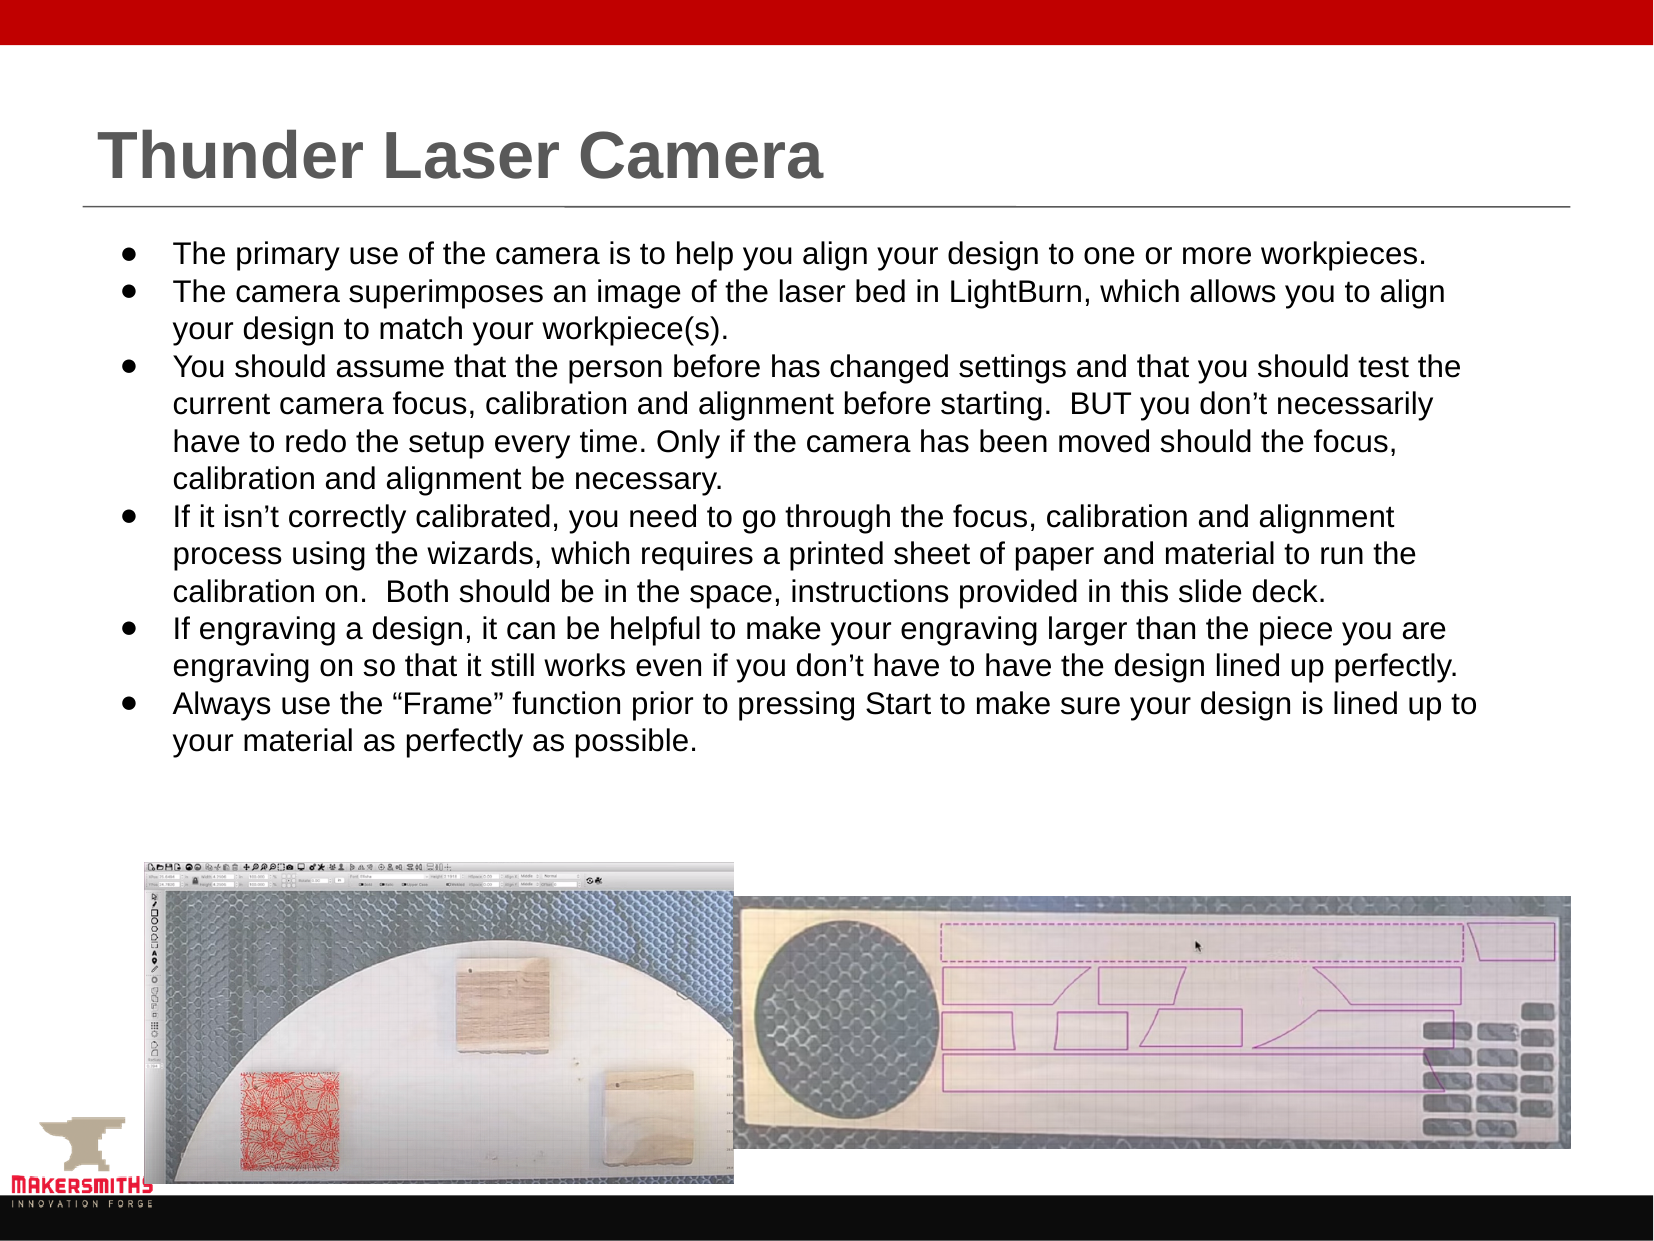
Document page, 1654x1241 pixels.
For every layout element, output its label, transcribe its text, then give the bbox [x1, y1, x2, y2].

picture [5, 862, 1571, 1216]
text_box The primary use of the camera is to help you align your design to one or more workpieces. The camera superimposes an image of the laser bed in LightBurn, which allows you to align your design to match your workpiece(s). You should assume that the person before has changed settings and that you should test the current camera focus, calibration and alignment before starting. BUT you don’t necessarily have to redo the setup every time. Only if the camera has been moved should the focus, calibration and alignment be necessary. If it isn’t correctly calibrated, you need to go through the focus, calibration and alignment process using the wizards, which requires a printed sheet of paper and material to run the calibration on. Both should be in the space, instructions provided in this slide deck. If engraving a design, it can be helpful to make your engraving larger than the piece you are engraving on so that it still works even if you don’t have to have the design lined up perfectly. Always use the “Frame” function prior to pressing Start to make sure your design is lined up to your material as perfectly as possible. [82, 218, 1519, 741]
title Thunder Laser Camera [82, 51, 1571, 207]
